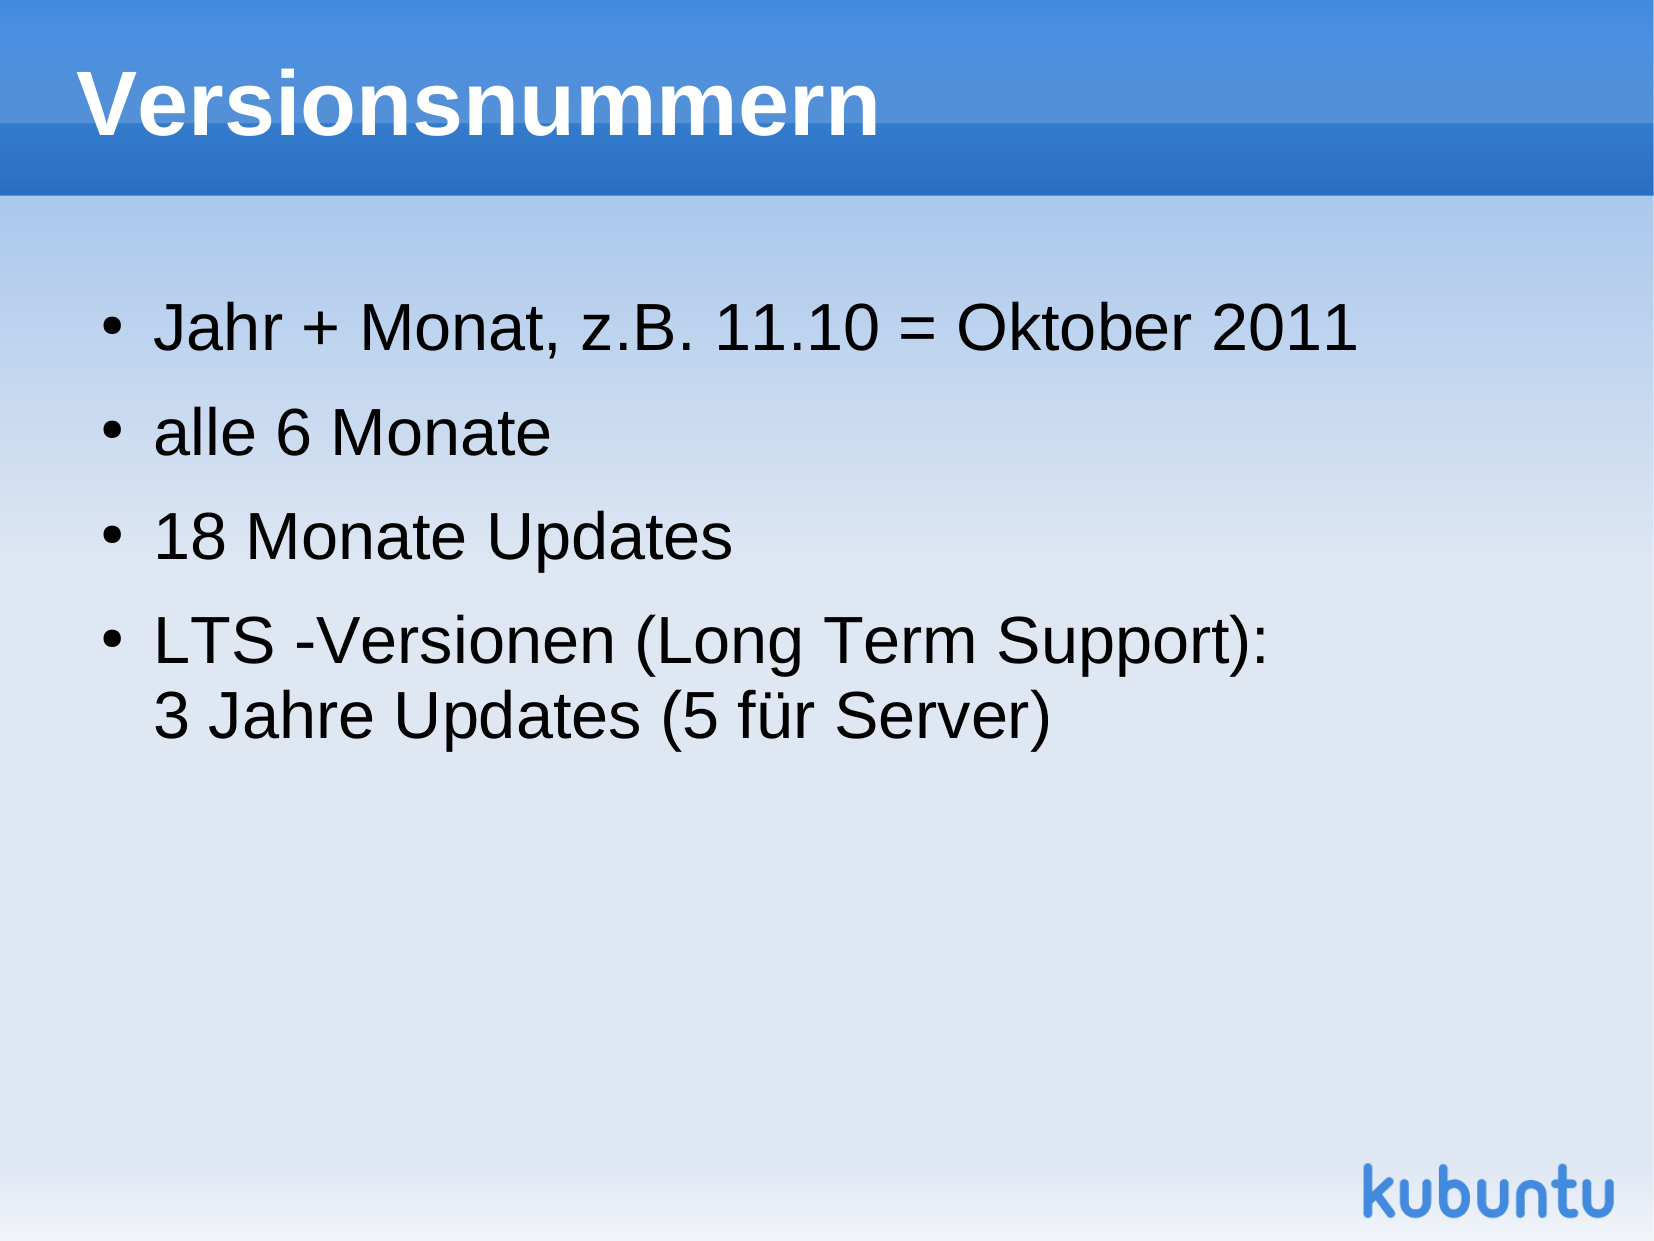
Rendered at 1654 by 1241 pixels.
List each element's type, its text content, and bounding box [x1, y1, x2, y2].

list Jahr + Monat, z.B. 11.10 = Oktober 2011 alle 6 Monate 18 Monate Updates LTS -Versionen (Long Term Support): 3 Jahre Updates (5 für Server) [82, 290, 1571, 1109]
title Versionsnummern [76, 0, 1565, 208]
picture [0, 0, 1654, 1241]
